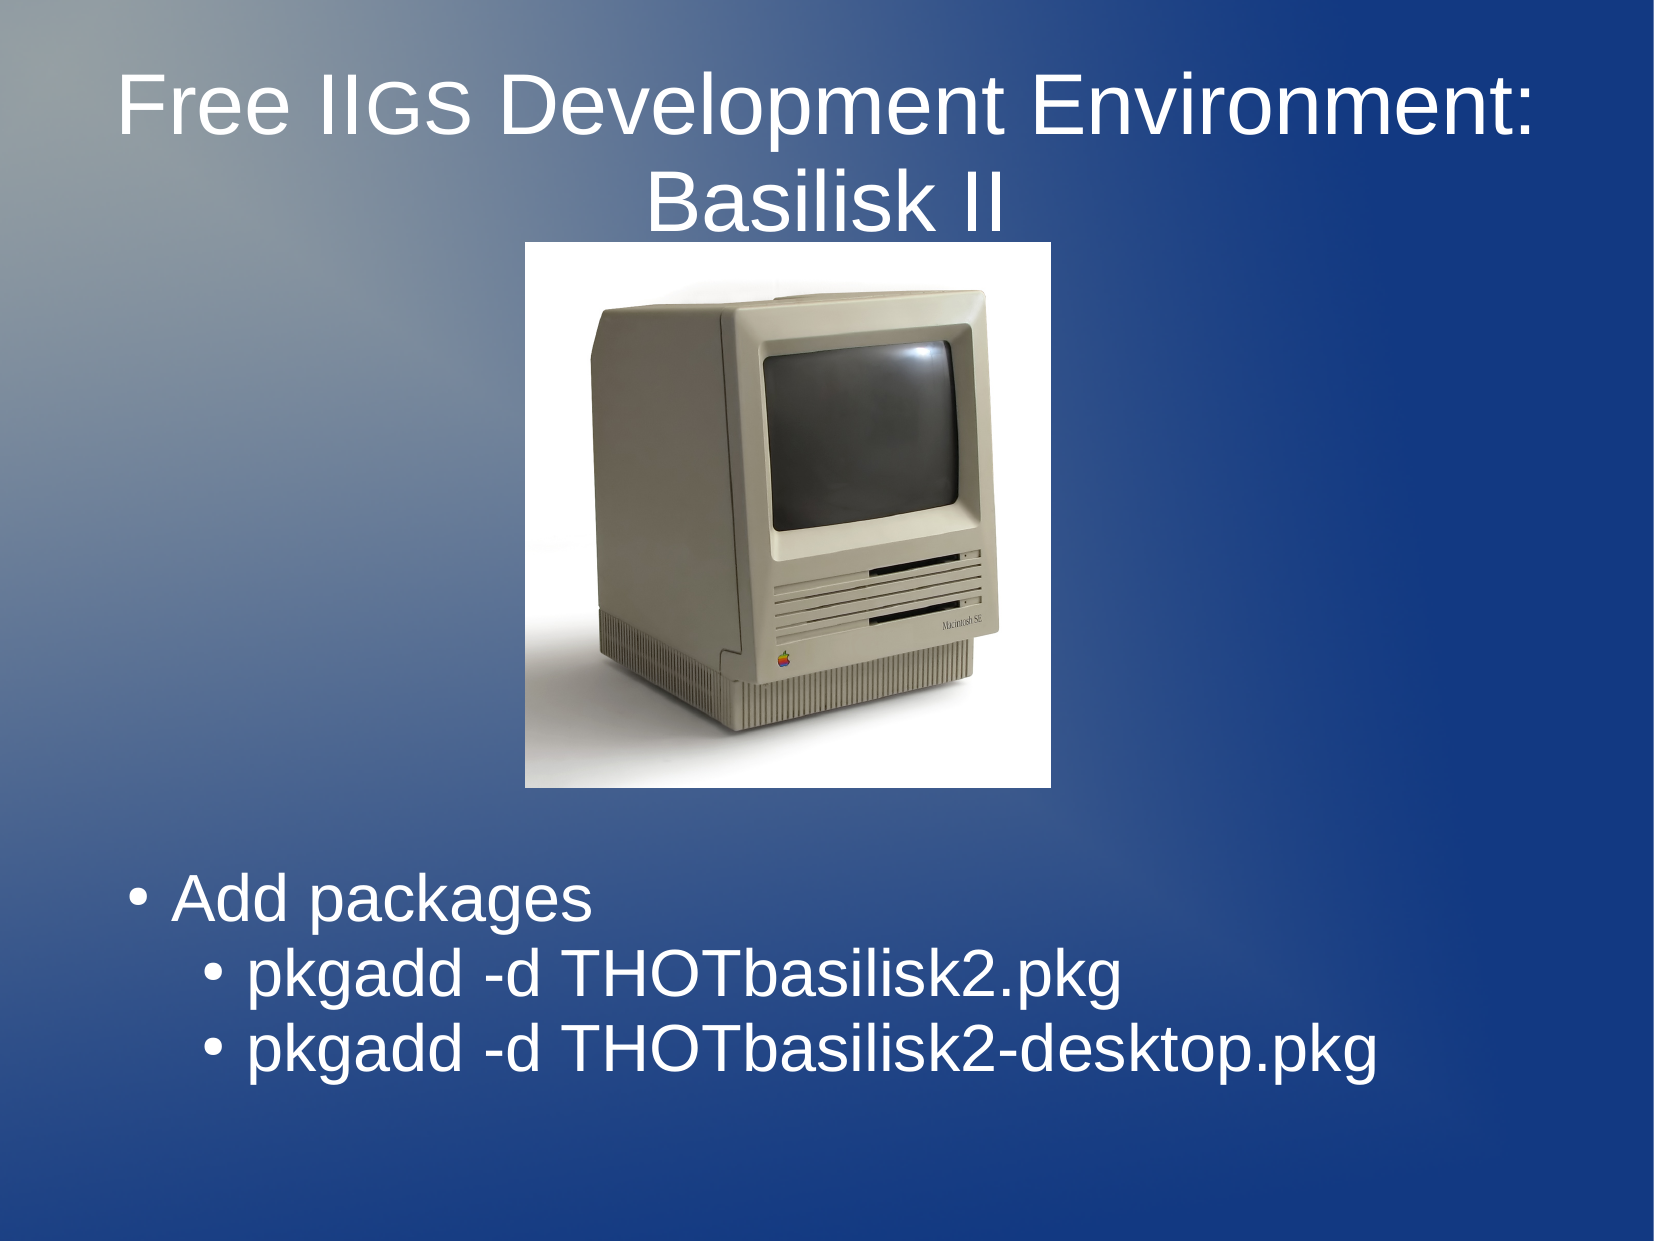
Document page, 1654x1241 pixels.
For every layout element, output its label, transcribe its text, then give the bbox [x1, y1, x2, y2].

title Free IIGS Development Environment: Basilisk II [82, 49, 1571, 257]
picture [0, 0, 1654, 1241]
subtitle Add packages pkgadd -d THOTbasilisk2.pkg pkgadd -d THOTbasilisk2-desktop.pkg [86, 337, 1576, 1086]
